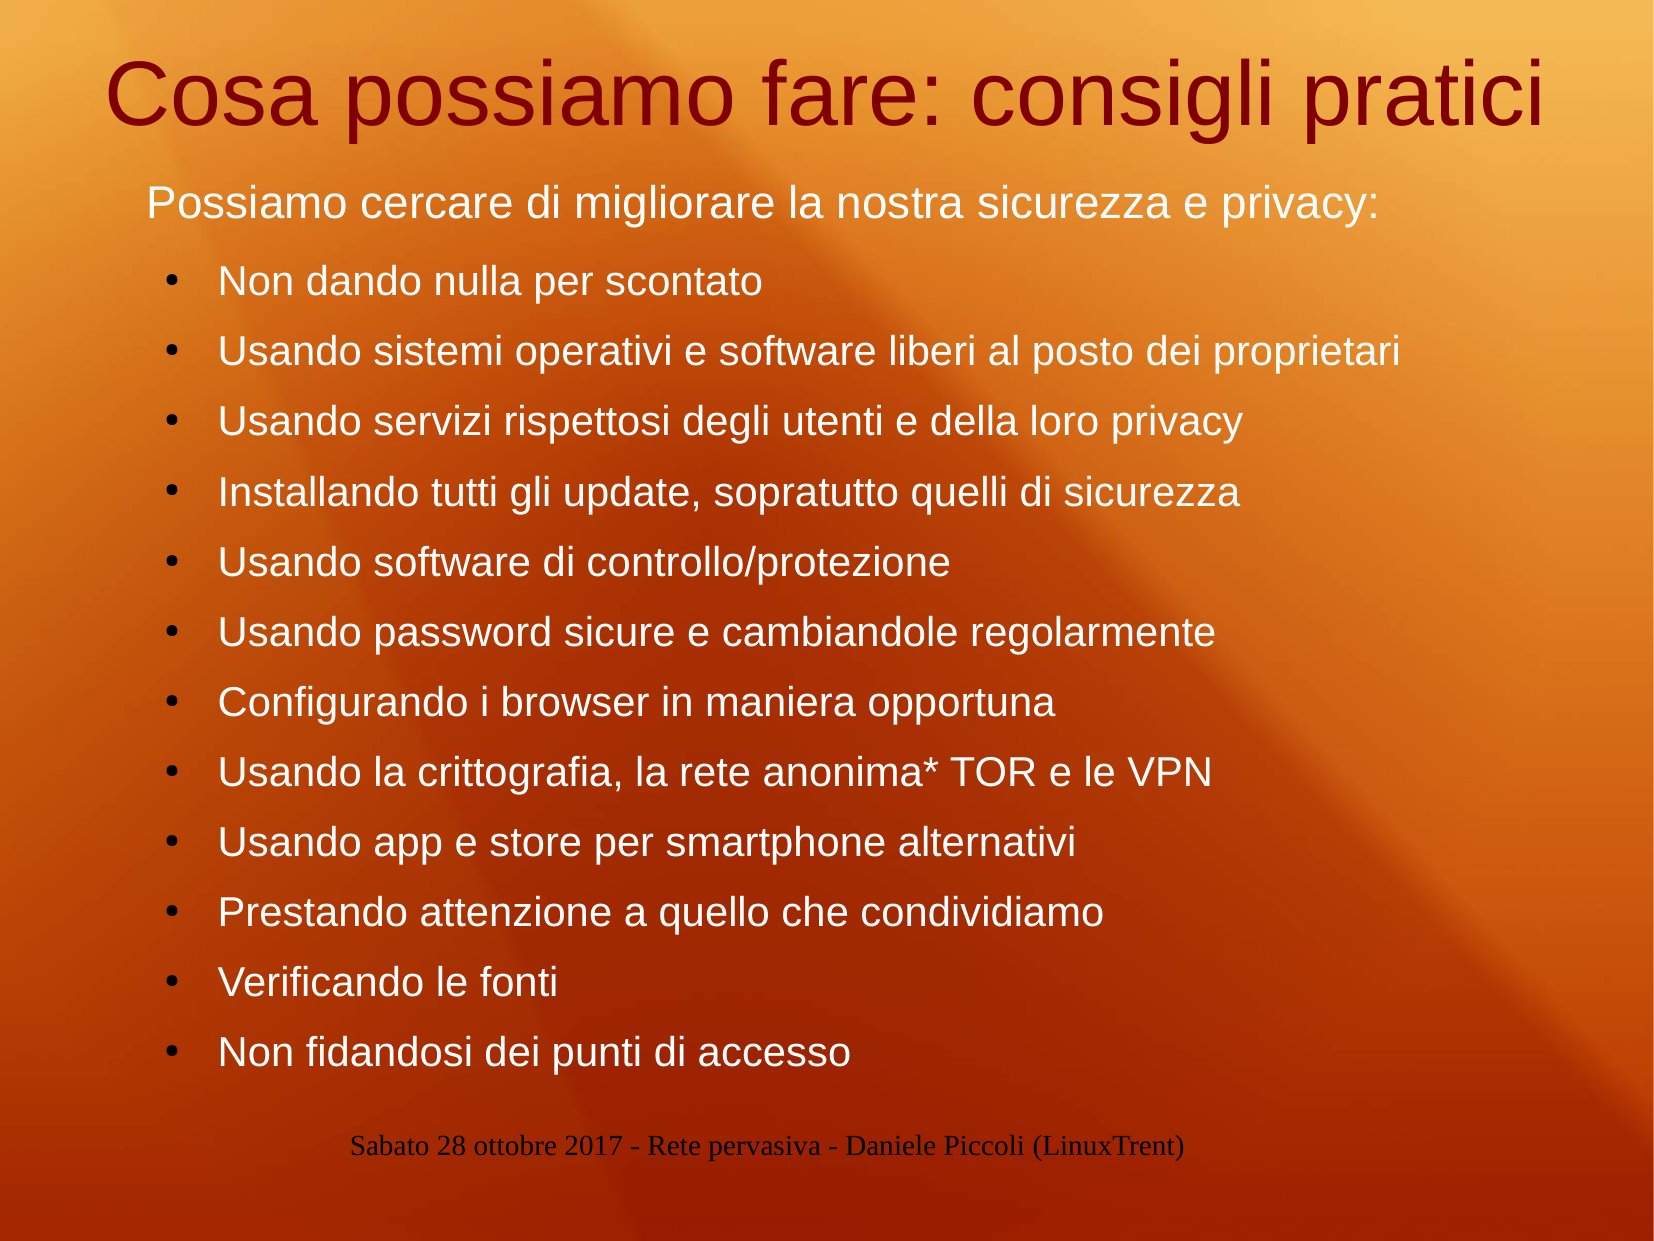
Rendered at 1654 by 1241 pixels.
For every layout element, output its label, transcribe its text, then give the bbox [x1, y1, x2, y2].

list Possiamo cercare di migliorare la nostra sicurezza e privacy: Non dando nulla per scontato Usando sistemi operativi e software liberi al posto dei proprietari Usando servizi rispettosi degli utenti e della loro privacy Installando tutti gli update, sopratutto quelli di sicurezza Usando software di controllo/protezione Usando password sicure e cambiandole regolarmente Configurando i browser in maniera opportuna Usando la crittografia, la rete anonima* TOR e le VPN Usando app e store per smartphone alternativi Prestando attenzione a quello che condividiamo Verificando le fonti Non fidandosi dei punti di accesso [76, 177, 1565, 1076]
picture [0, 0, 1654, 1241]
title Cosa possiamo fare: consigli pratici [82, 35, 1571, 152]
